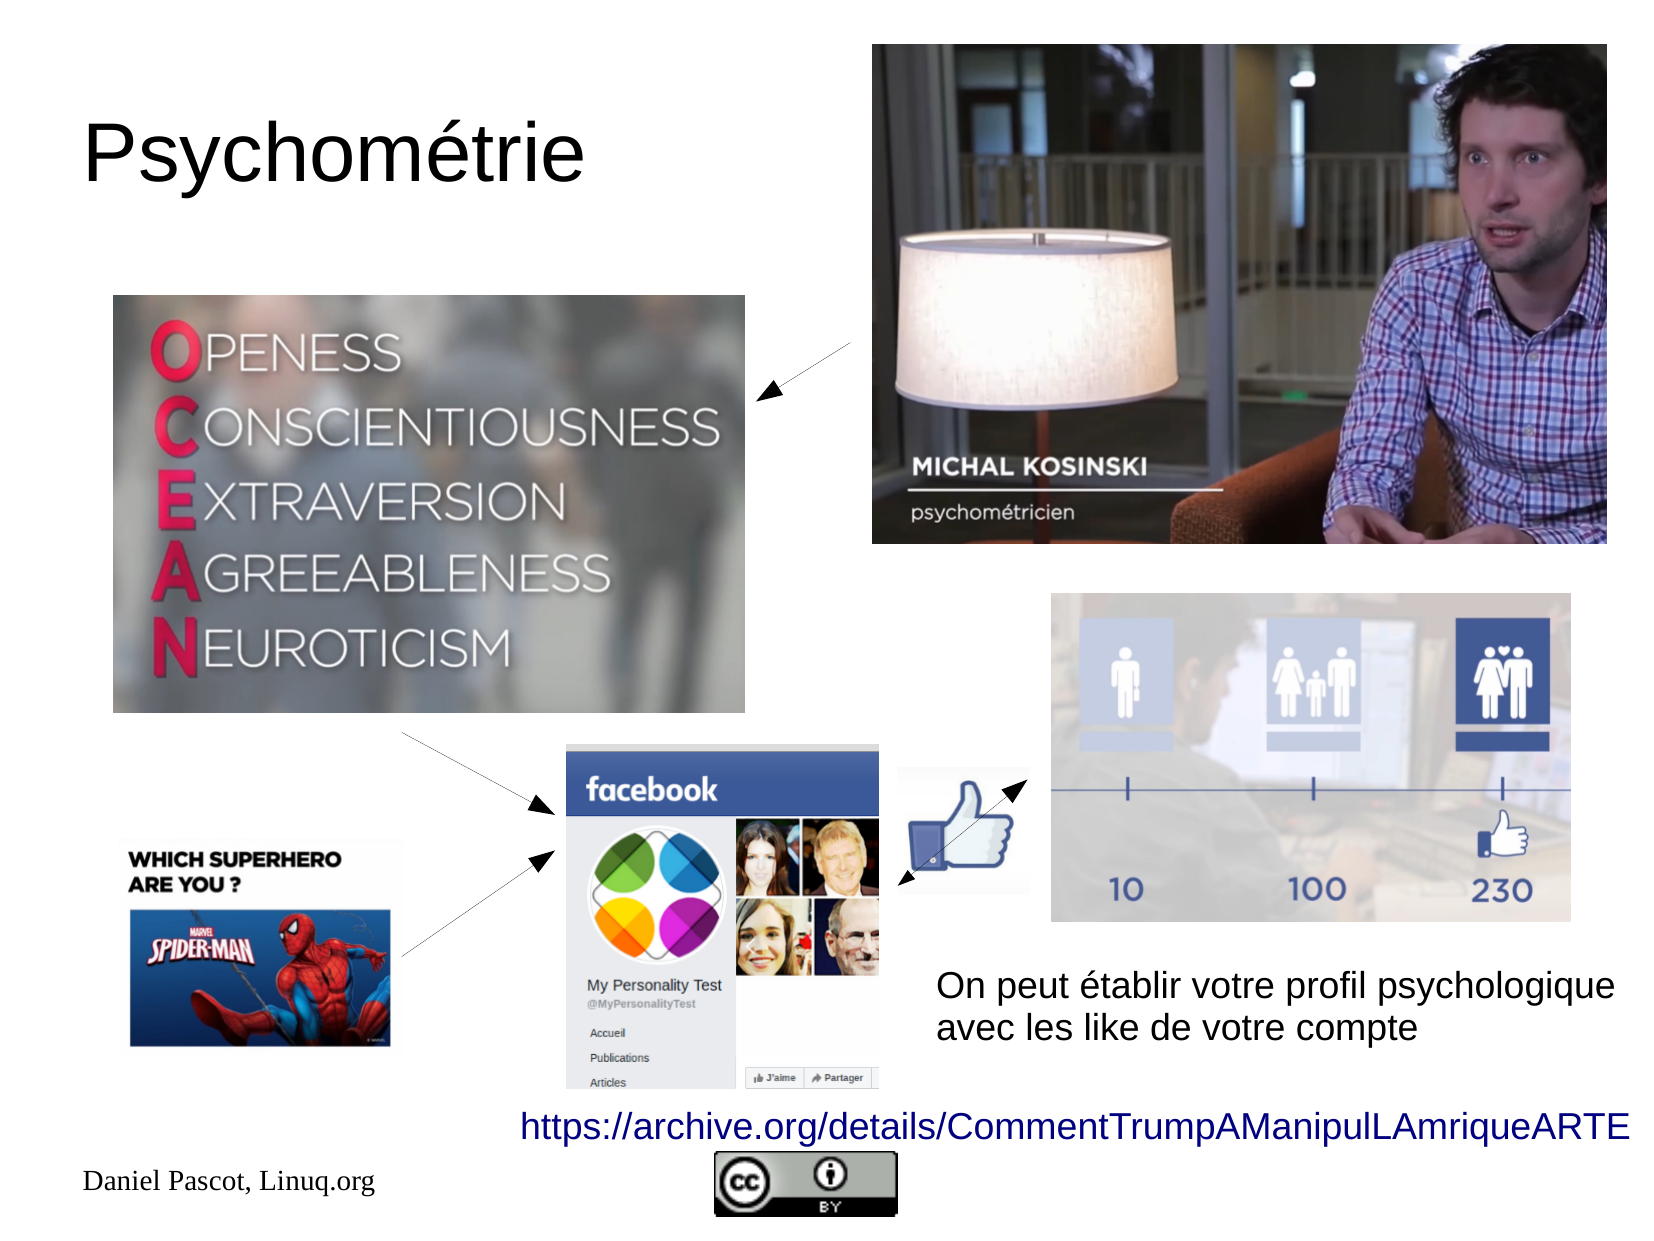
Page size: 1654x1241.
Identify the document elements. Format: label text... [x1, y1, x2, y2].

picture [566, 744, 879, 1089]
picture [1051, 593, 1571, 922]
text_box On peut établir votre profil psychologique avec les like de votre compte [921, 956, 1631, 1056]
picture [113, 295, 745, 714]
picture [872, 44, 1607, 544]
picture [118, 838, 404, 1058]
title Psychométrie [82, 49, 872, 257]
picture [714, 1156, 898, 1217]
text_box https://archive.org/details/CommentTrumpAManipulLAmriqueARTE [505, 1098, 1654, 1156]
picture [897, 767, 1030, 895]
